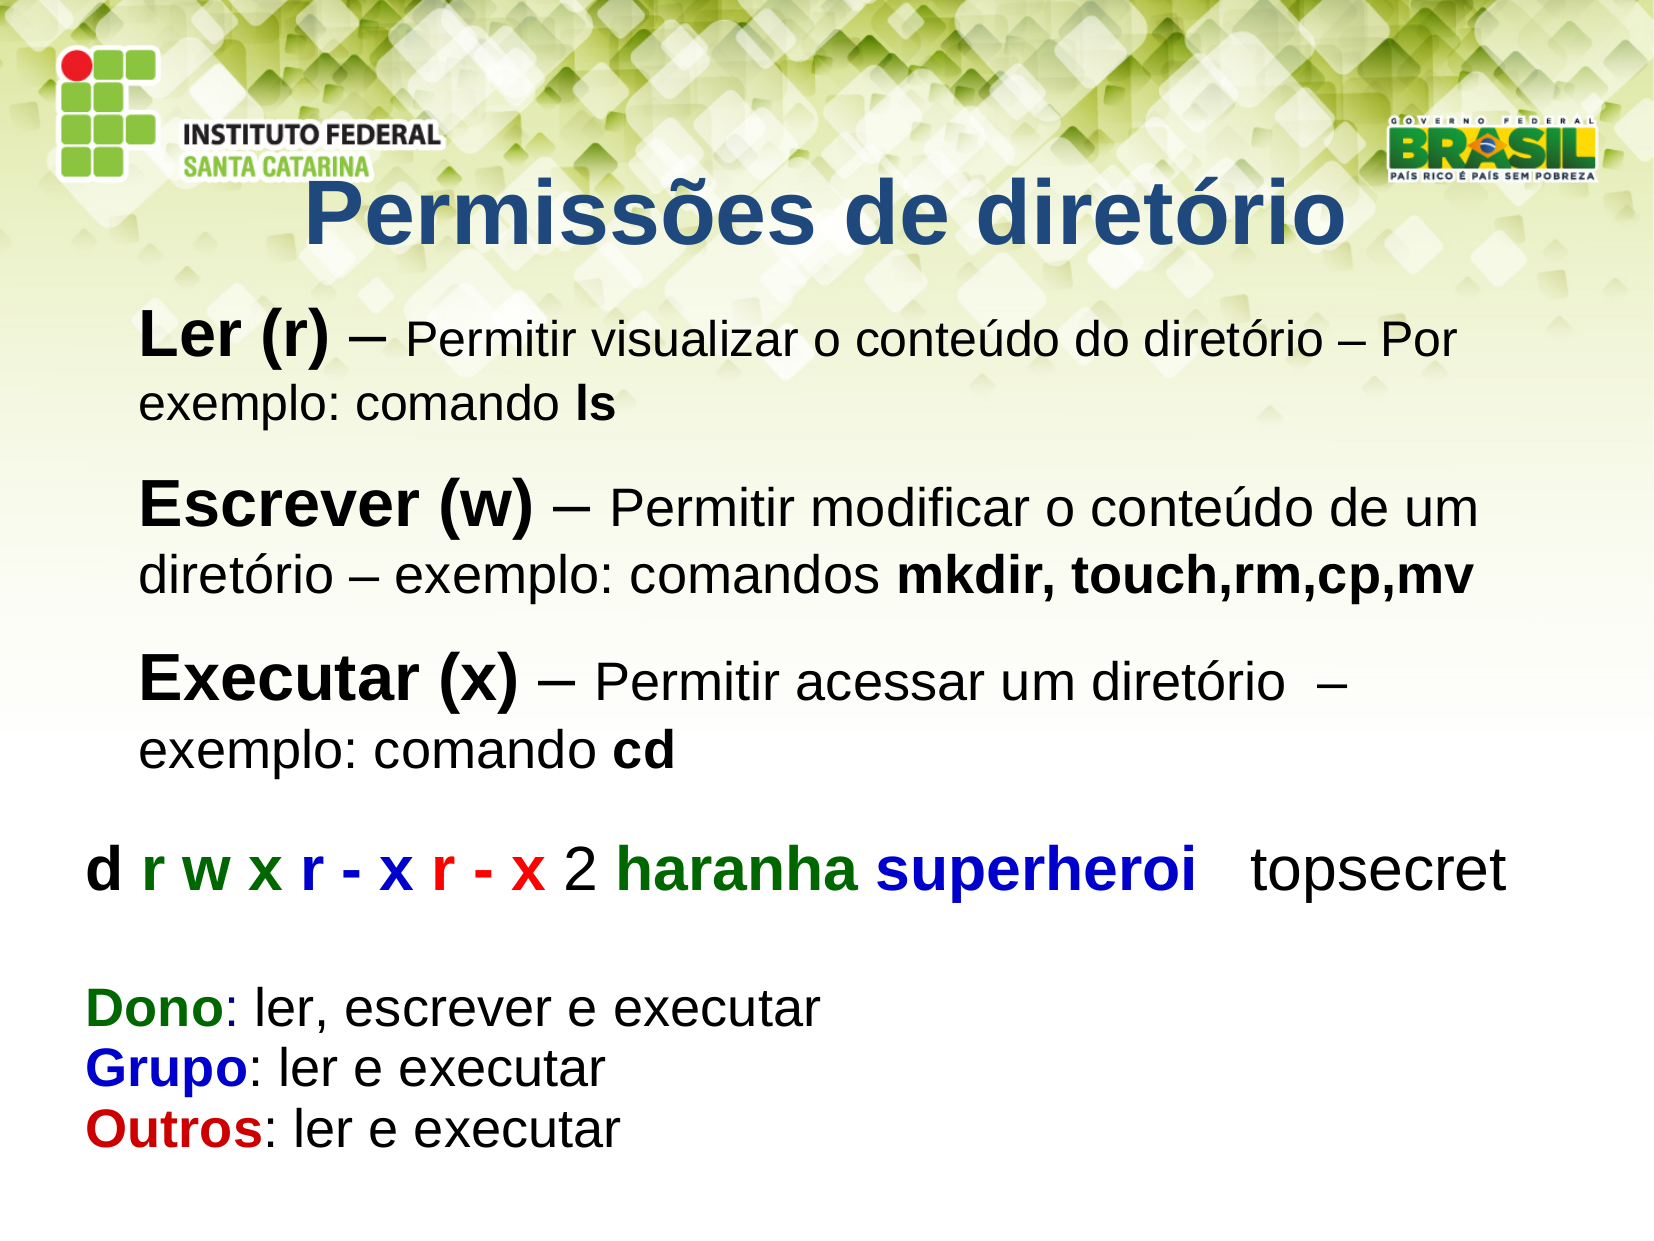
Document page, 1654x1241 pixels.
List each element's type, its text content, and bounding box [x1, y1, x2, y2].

title Permissões de diretório [82, 42, 1570, 263]
list Ler (r) – Permitir visualizar o conteúdo do diretório – Por exemplo: comando ls Escrever (w) – Permitir modificar o conteúdo de um diretório – exemplo: comandos mkdir, touch,rm,cp,mv Executar (x) – Permitir acessar um diretório – exemplo: comando cd [82, 290, 1570, 826]
text_box d r w x r - x r - x 2 haranha superheroi topsecret Dono: ler, escrever e executar Grupo: ler e executar Outros: ler e executar [70, 826, 1654, 1241]
picture [0, 0, 1654, 1241]
